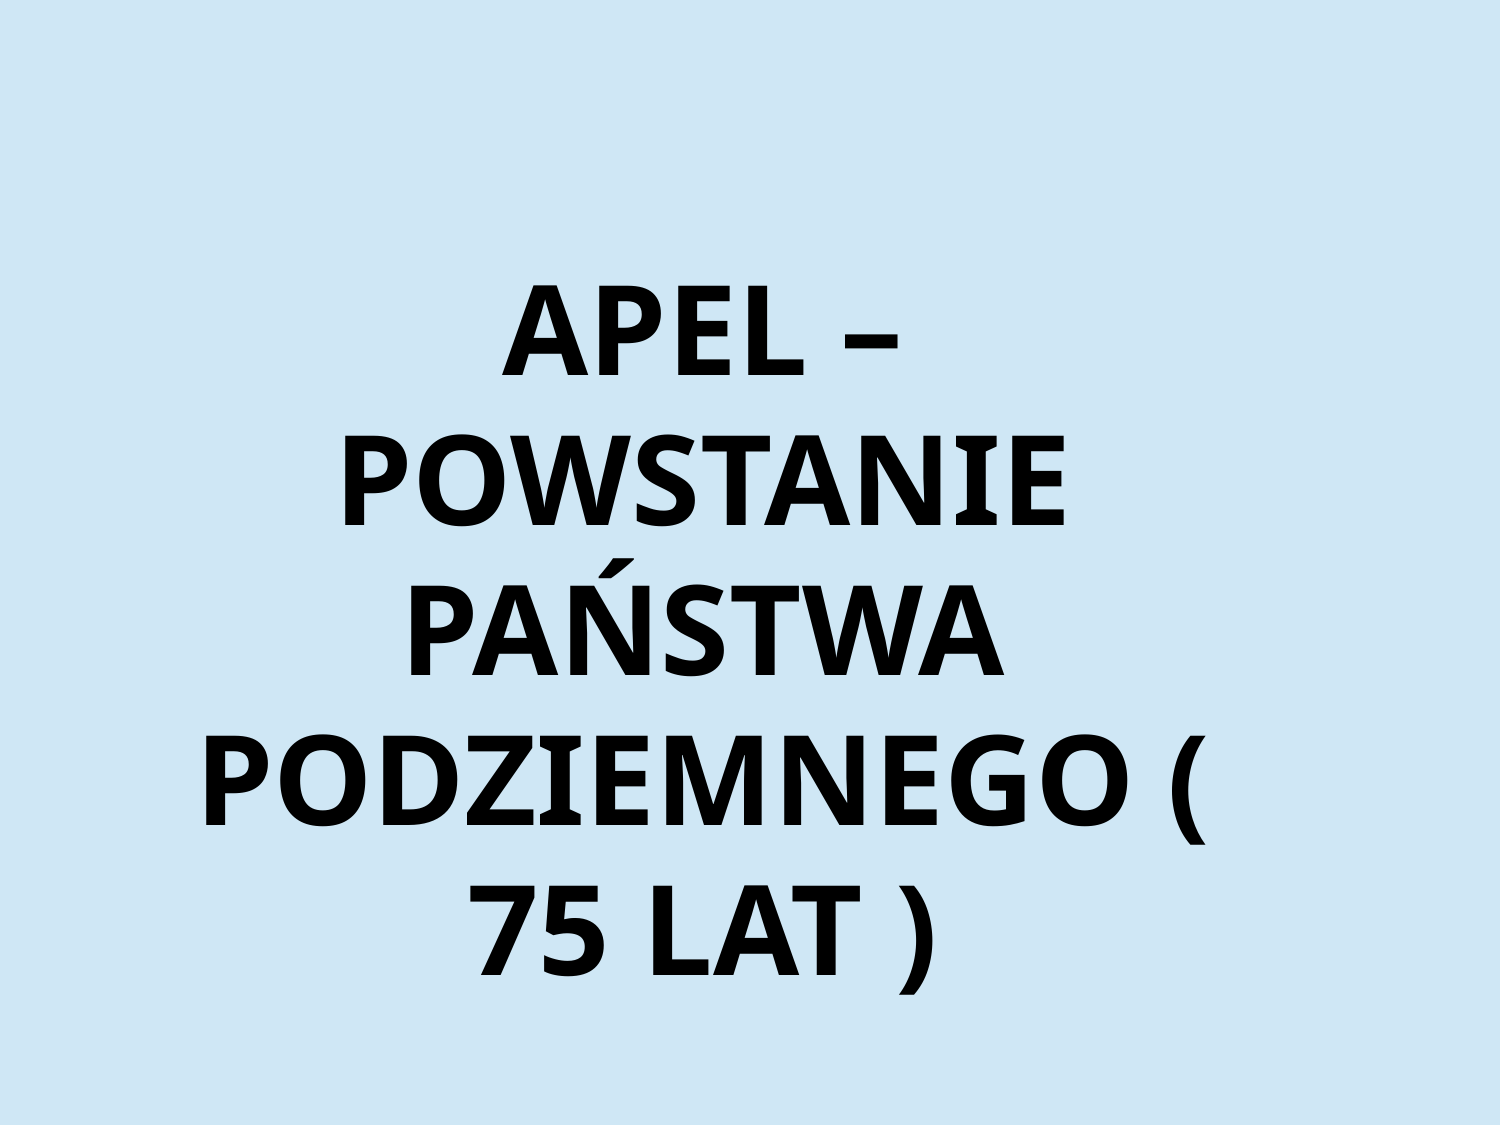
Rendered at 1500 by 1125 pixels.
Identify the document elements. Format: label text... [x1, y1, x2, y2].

text_box APEL – POWSTANIE PAŃSTWA PODZIEMNEGO ( 75 LAT ) [171, 243, 1235, 1009]
